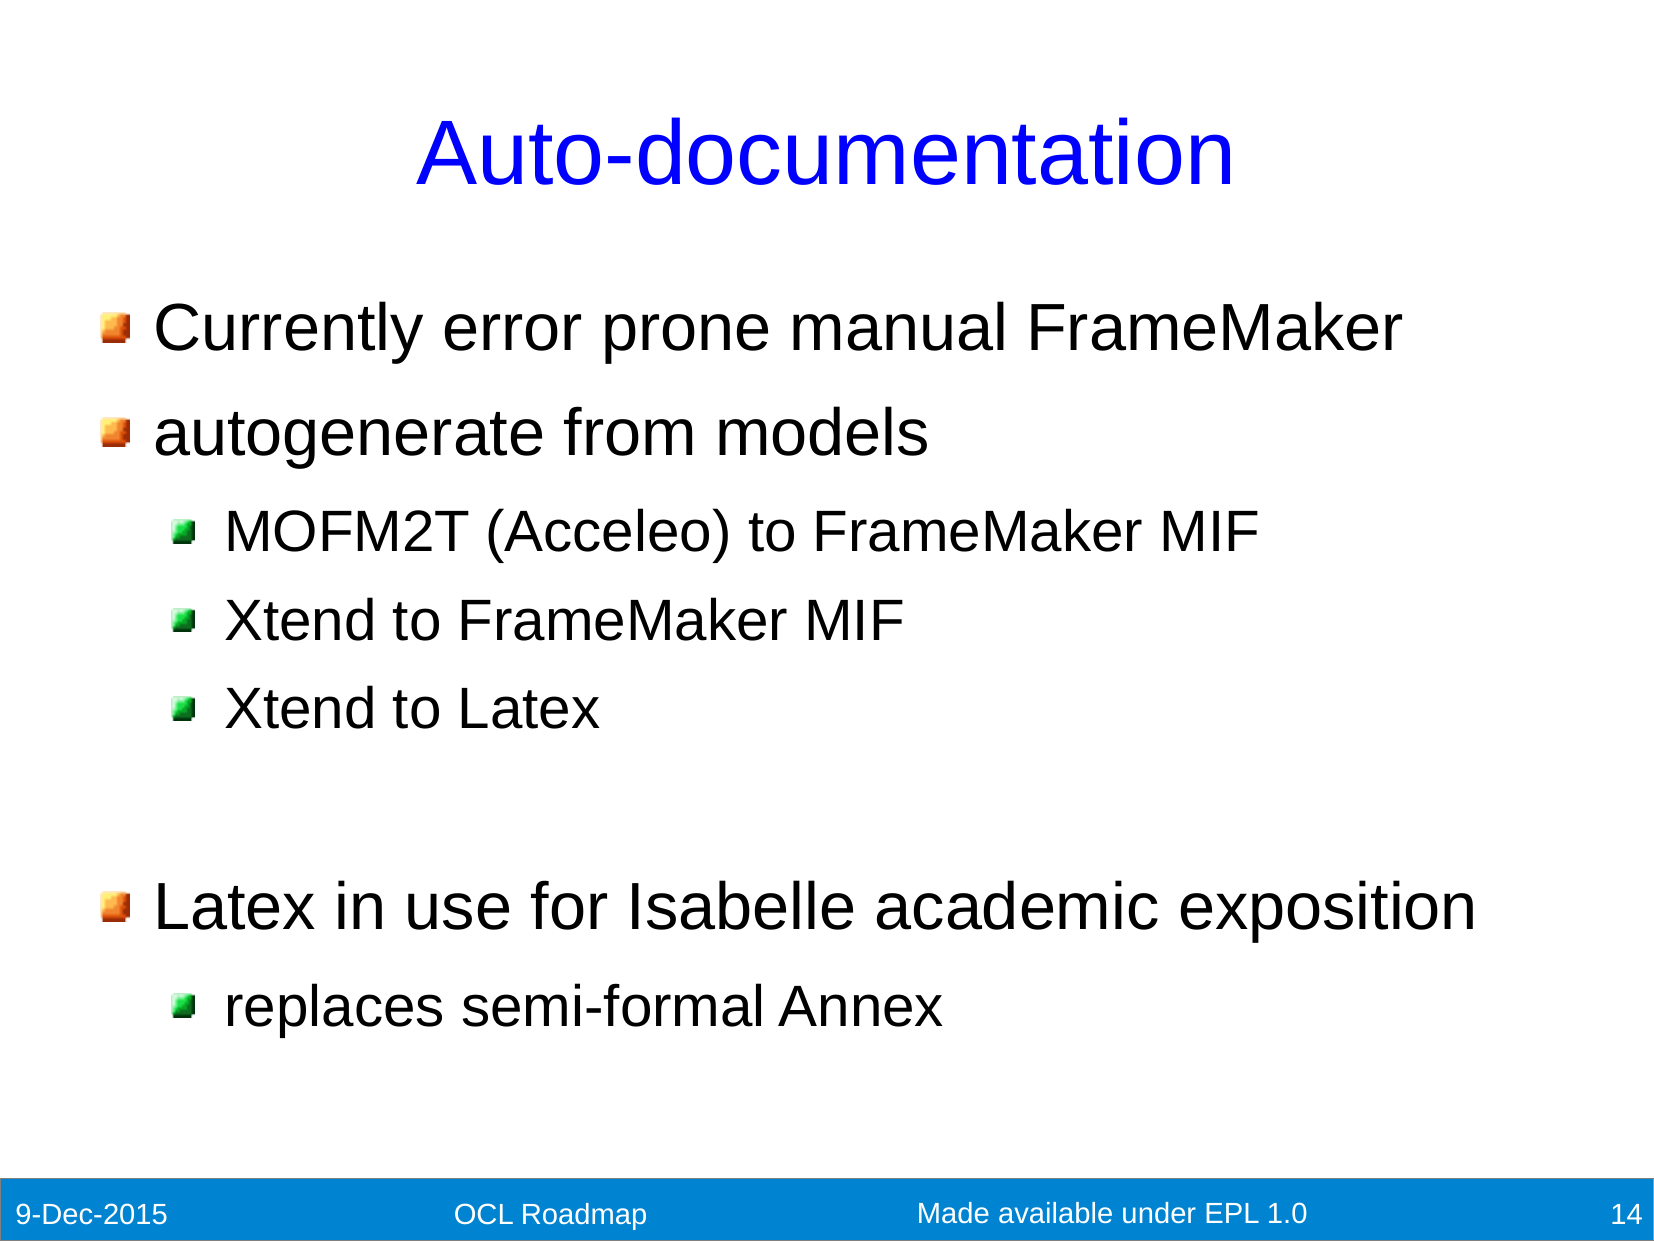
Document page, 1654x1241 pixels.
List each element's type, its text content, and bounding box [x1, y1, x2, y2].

title Auto-documentation [82, 49, 1571, 257]
list Currently error prone manual FrameMaker autogenerate from models MOFM2T (Acceleo) to FrameMaker MIF Xtend to FrameMaker MIF Xtend to Latex Latex in use for Isabelle academic exposition replaces semi-formal Annex [82, 290, 1571, 1109]
